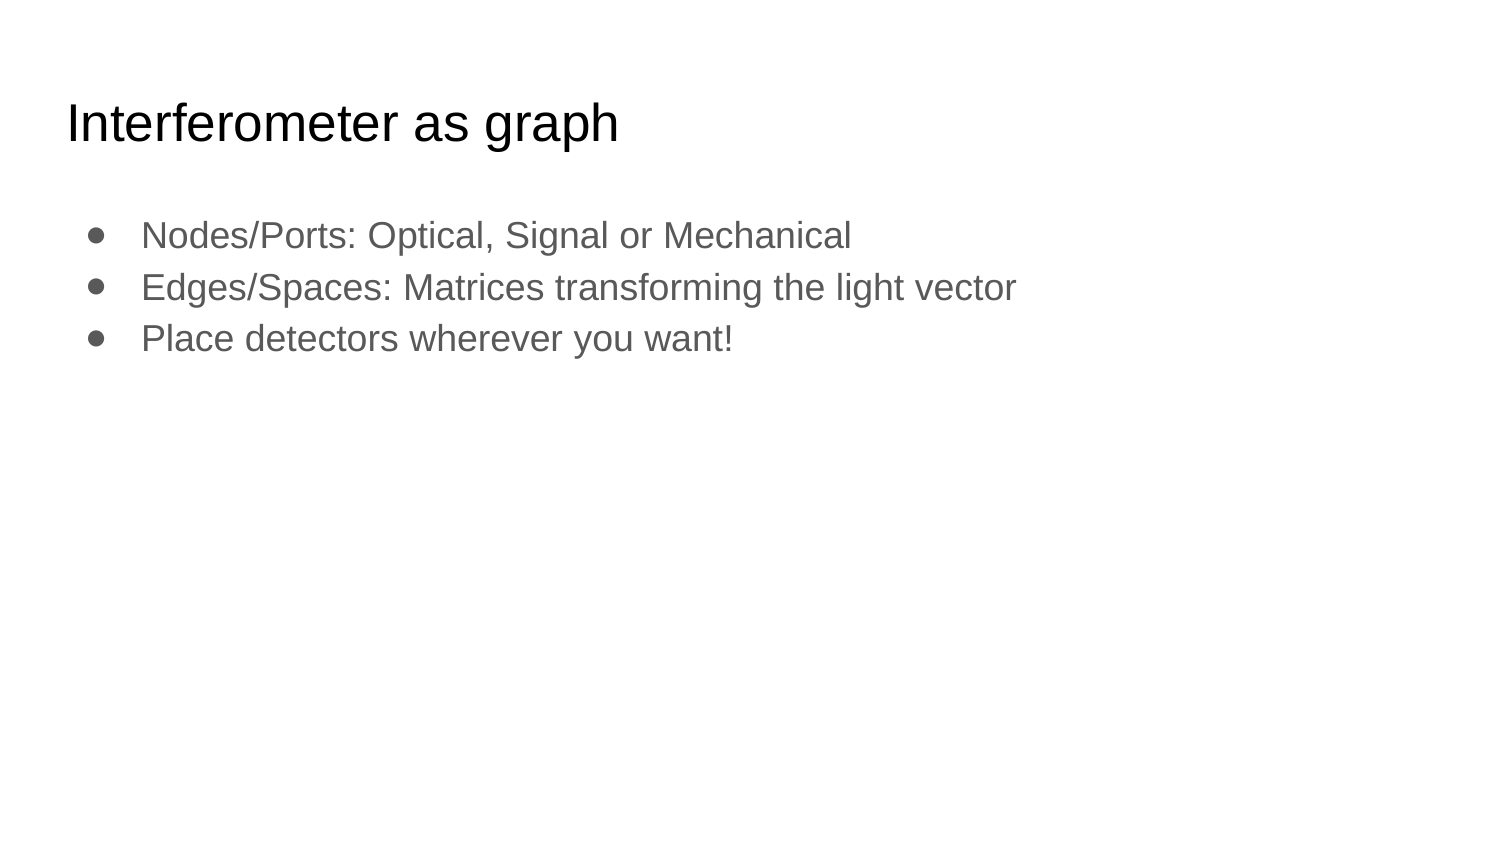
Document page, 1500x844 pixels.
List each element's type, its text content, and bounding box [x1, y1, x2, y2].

title Interferometer as graph [51, 72, 1449, 167]
list Nodes/Ports: Optical, Signal or Mechanical Edges/Spaces: Matrices transforming the light vector Place detectors wherever you want! [51, 189, 1449, 750]
